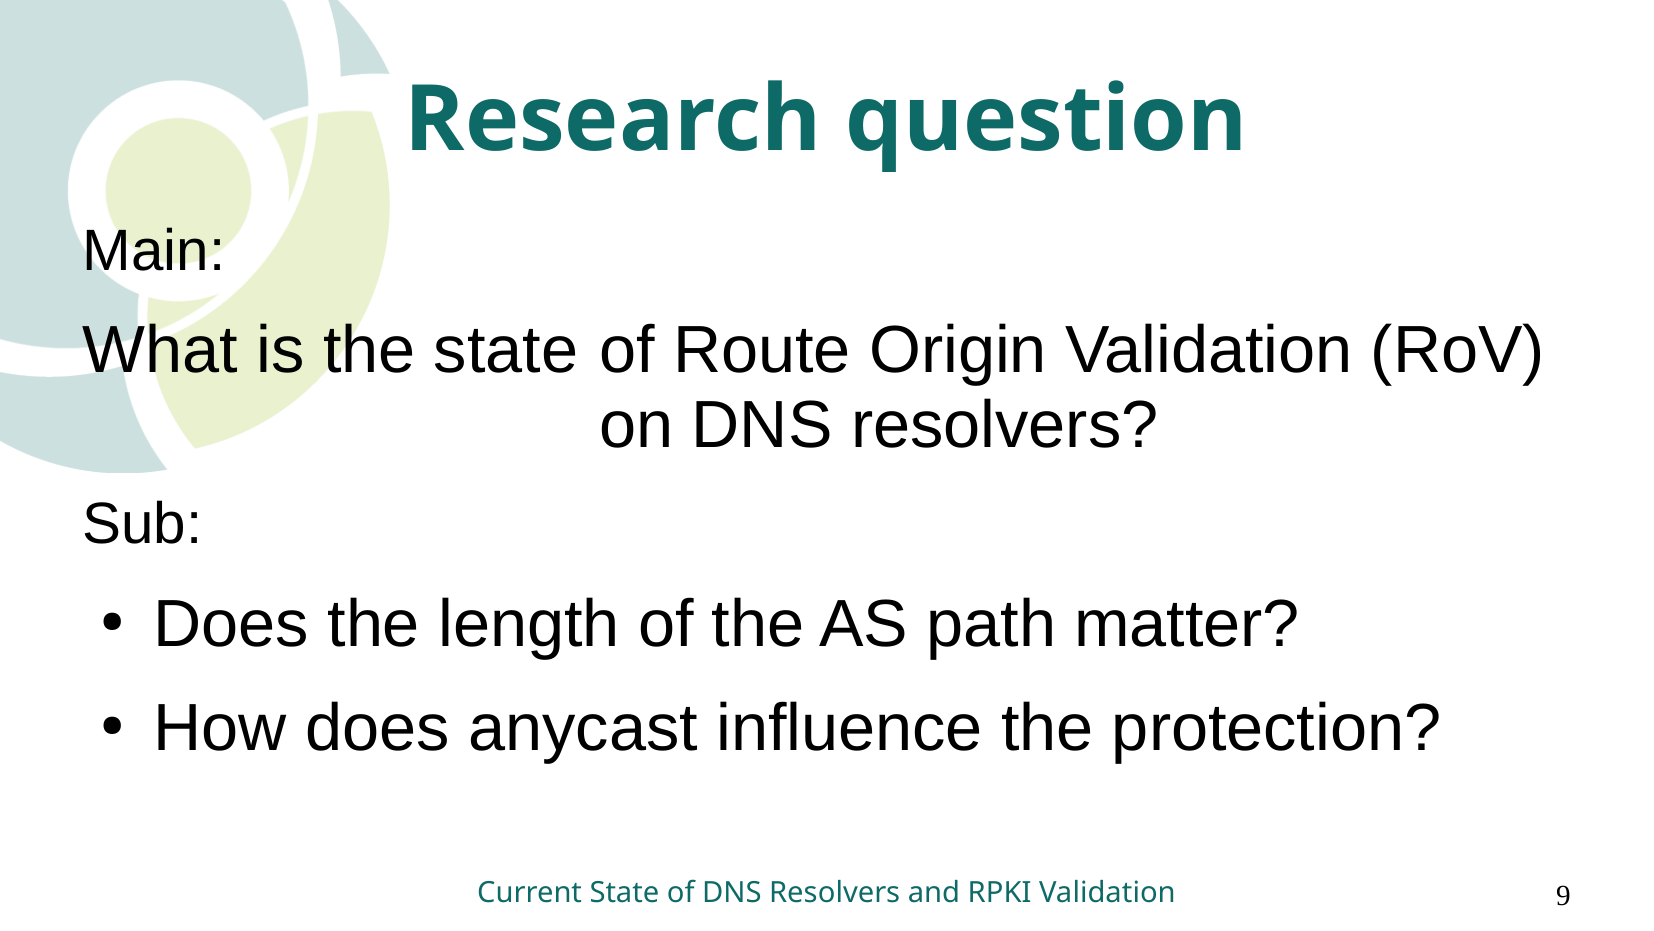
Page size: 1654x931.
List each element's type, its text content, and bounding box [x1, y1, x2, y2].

title Research question [82, 37, 1571, 193]
list Main: What is the state of Route Origin Validation (RoV) on DNS resolvers? Sub: Does the length of the AS path matter? How does anycast influence the protection? [82, 217, 1654, 863]
